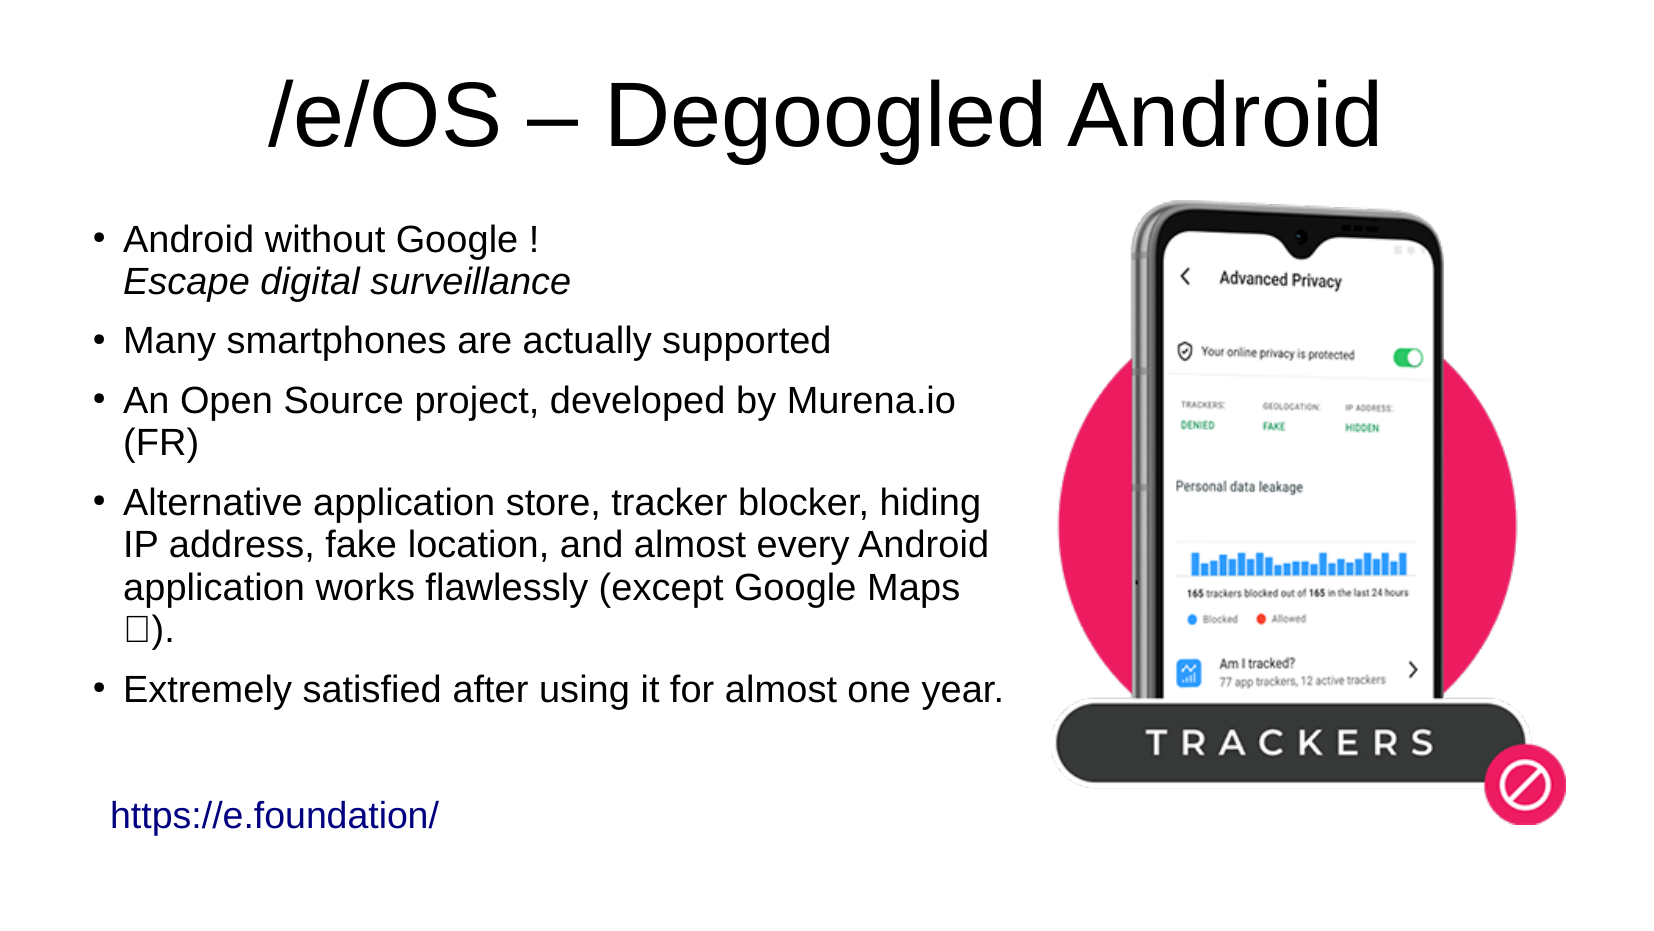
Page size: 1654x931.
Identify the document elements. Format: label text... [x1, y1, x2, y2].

list Android without Google ! Escape digital surveillance Many smartphones are actually supported An Open Source project, developed by Murena.io (FR) Alternative application store, tracker blocker, hiding IP address, fake location, and almost every Android application works flawlessly (except Google Maps 🤣). Extremely satisfied after using it for almost one year. [82, 217, 1013, 758]
text_box https://e.foundation/ [95, 787, 488, 845]
picture [1050, 200, 1566, 826]
title /e/OS – Degoogled Android [82, 37, 1571, 193]
